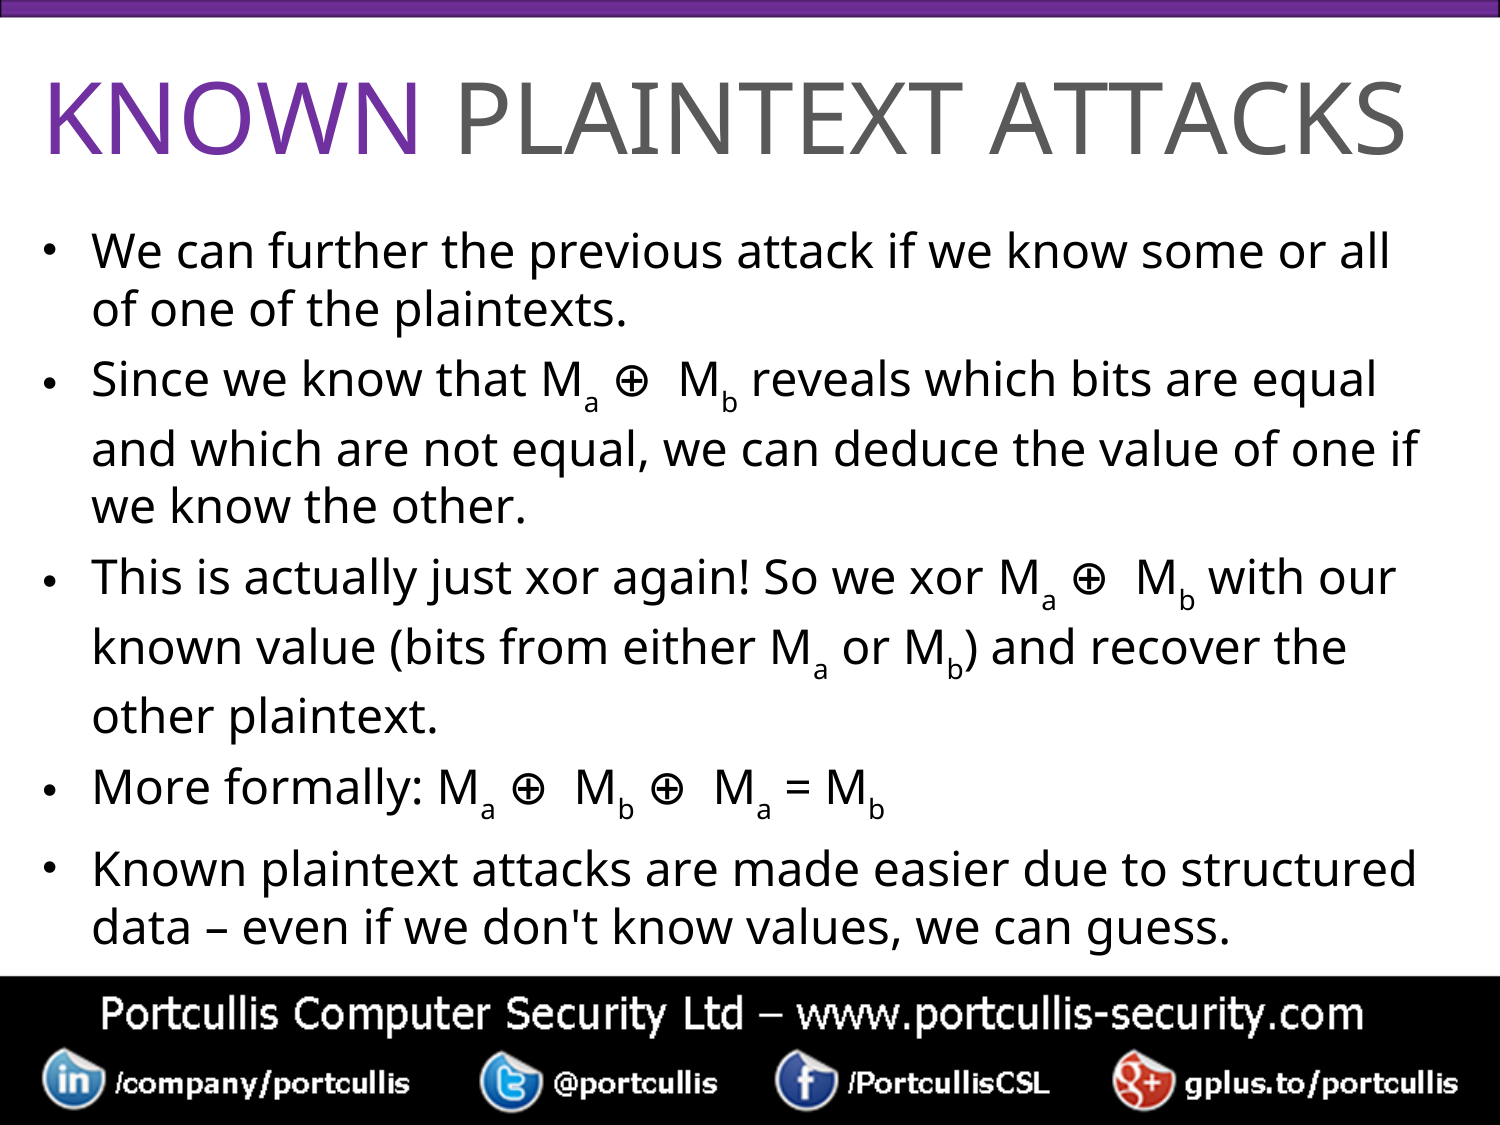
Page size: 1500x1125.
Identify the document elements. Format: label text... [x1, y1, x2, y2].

picture [0, 0, 1500, 1125]
list We can further the previous attack if we know some or all of one of the plaintexts. Since we know that Ma ⊕ Mb reveals which bits are equal and which are not equal, we can deduce the value of one if we know the other. This is actually just xor again! So we xor Ma ⊕ Mb with our known value (bits from either Ma or Mb) and recover the other plaintext. More formally: Ma ⊕ Mb ⊕ Ma = Mb Known plaintext attacks are made easier due to structured data – even if we don't know values, we can guess. [41, 219, 1428, 965]
title KNOWN PLAINTEXT ATTACKS [41, 42, 1434, 202]
